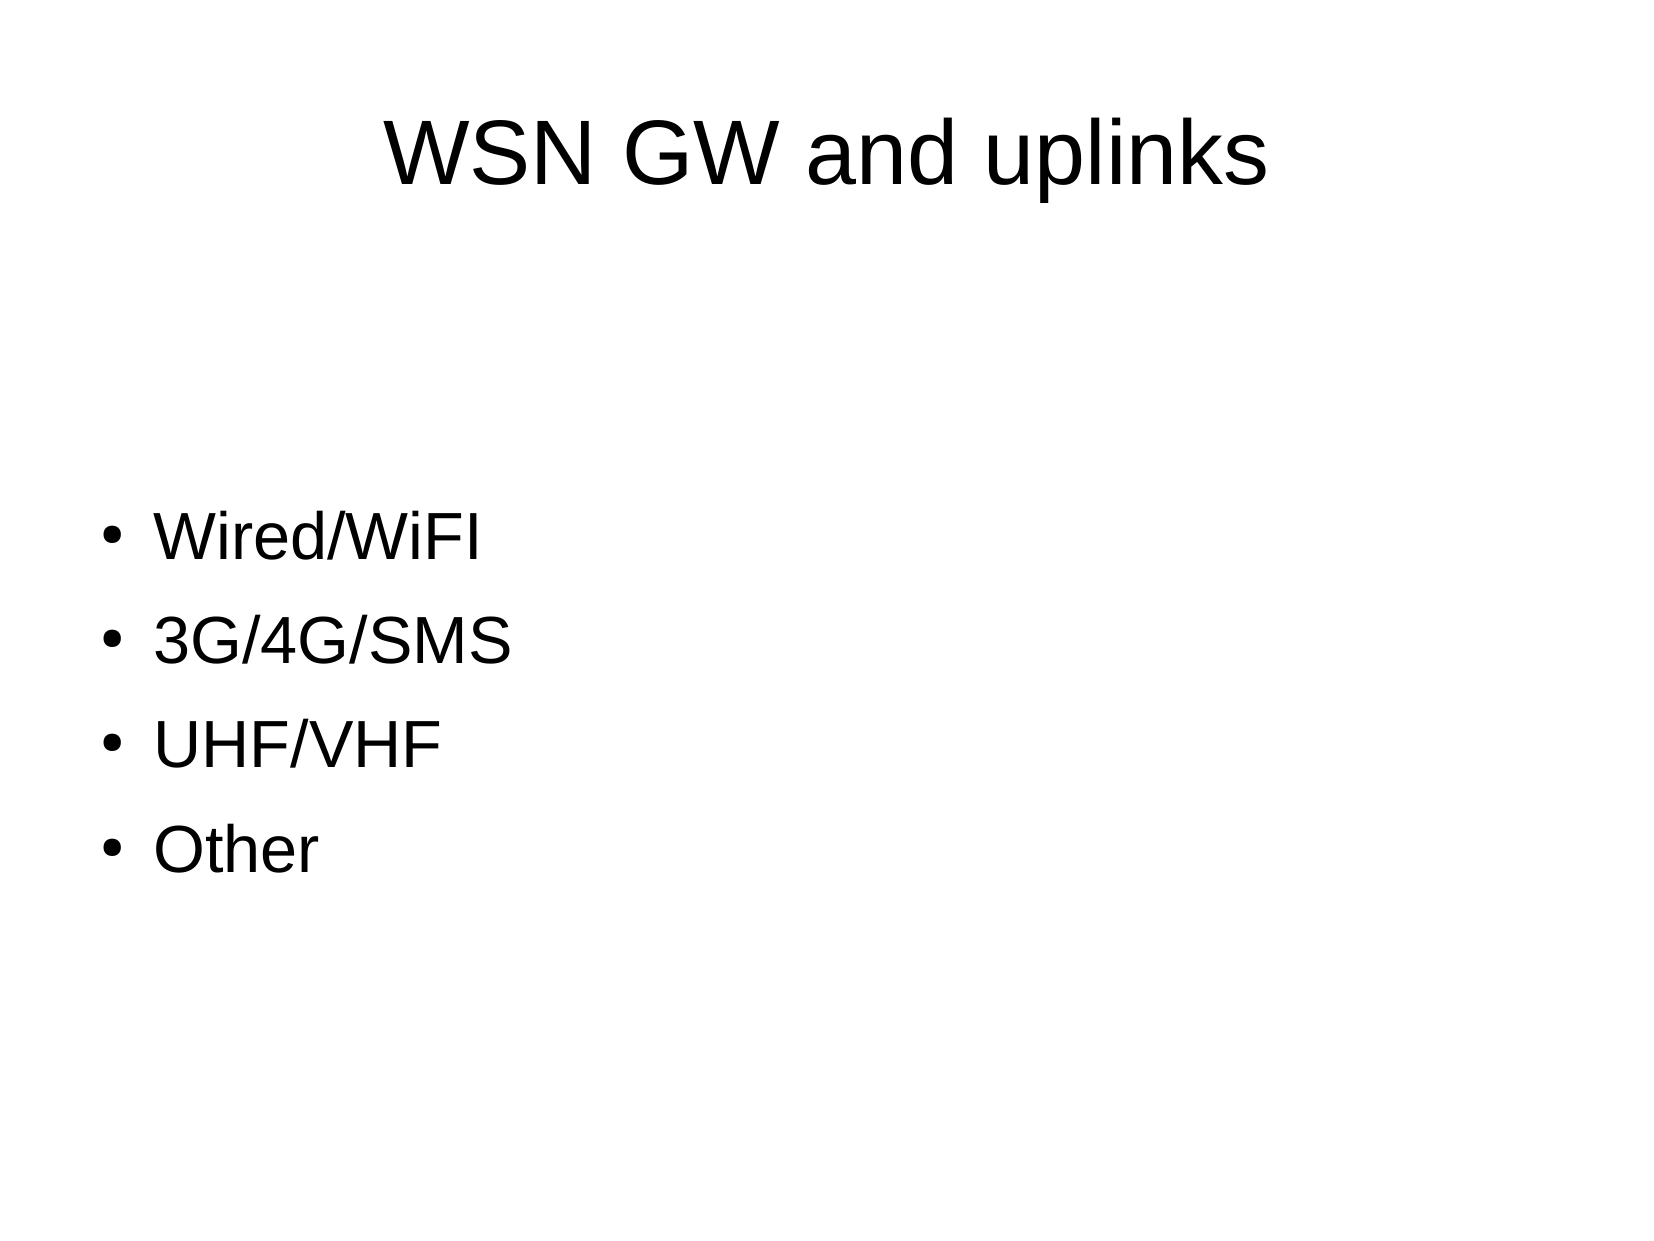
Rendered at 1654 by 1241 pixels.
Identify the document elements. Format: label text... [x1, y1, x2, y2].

title WSN GW and uplinks [82, 49, 1571, 257]
list Wired/WiFI 3G/4G/SMS UHF/VHF Other [82, 290, 1538, 1010]
